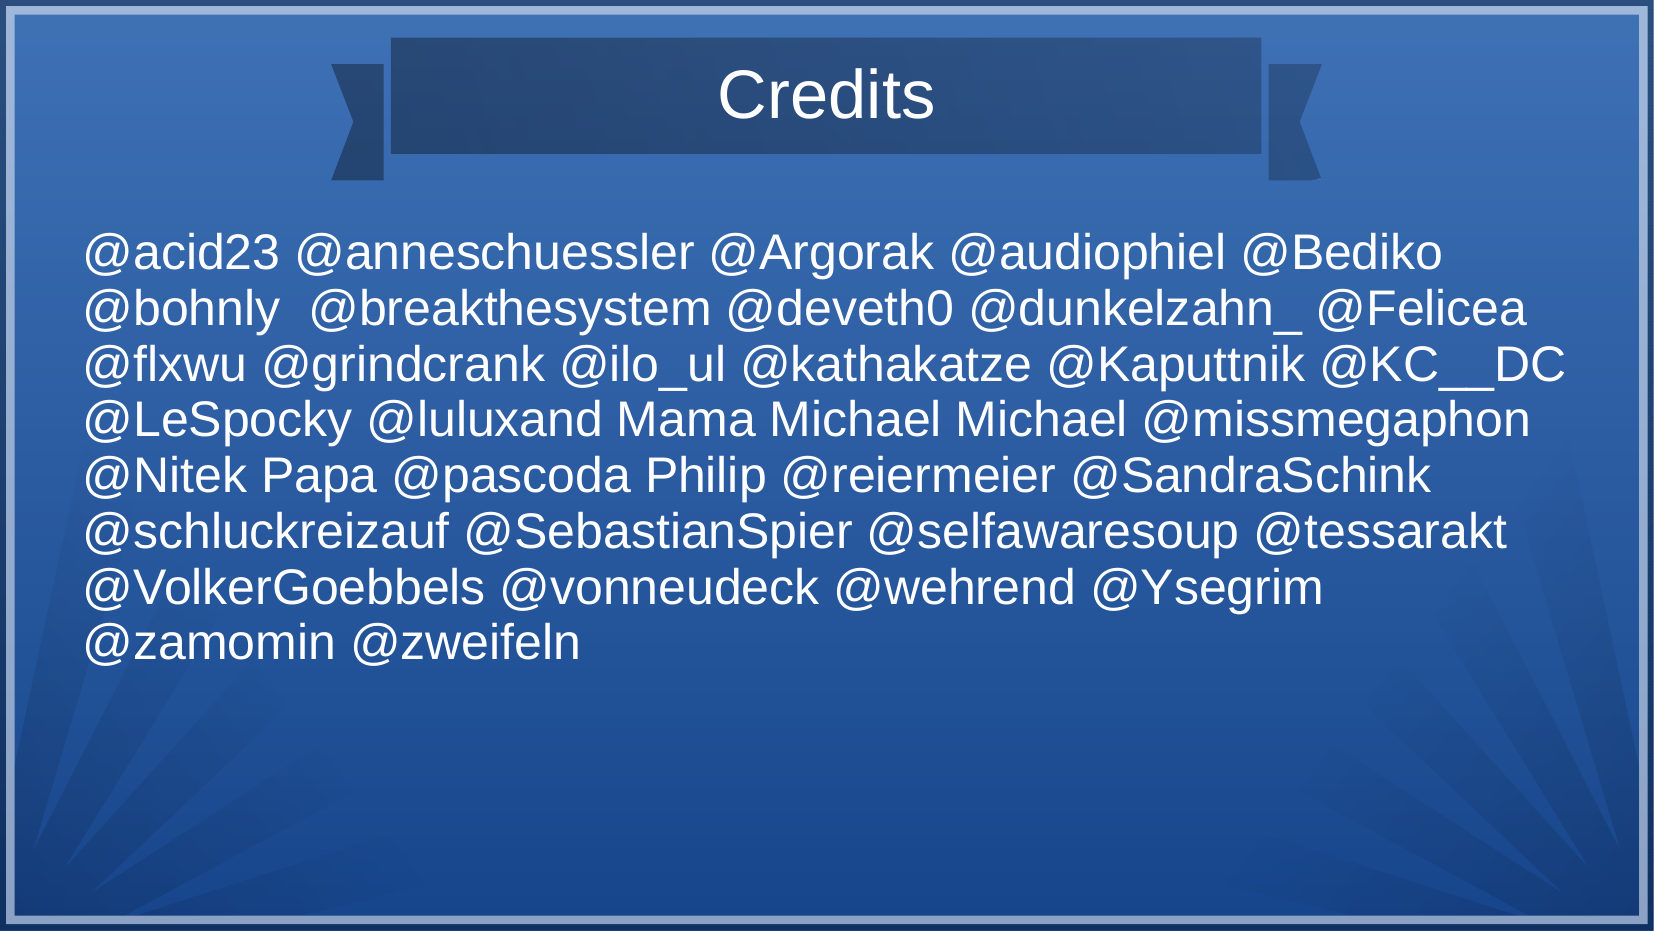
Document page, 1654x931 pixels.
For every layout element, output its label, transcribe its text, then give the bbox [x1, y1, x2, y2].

title Credits [389, 35, 1264, 154]
list @acid23 @anneschuessler @Argorak @audiophiel @Bediko @bohnly @breakthesystem @deveth0 @dunkelzahn_ @Felicea @flxwu @grindcrank @ilo_ul @kathakatze @Kaputtnik @KC__DC @LeSpocky @luluxand Mama Michael Michael @missmegaphon @Nitek Papa @pascoda Philip @reiermeier @SandraSchink @schluckreizauf @SebastianSpier @selfawaresoup @tessarakt @VolkerGoebbels @vonneudeck @wehrend @Ysegrim @zamomin @zweifeln [82, 224, 1571, 848]
